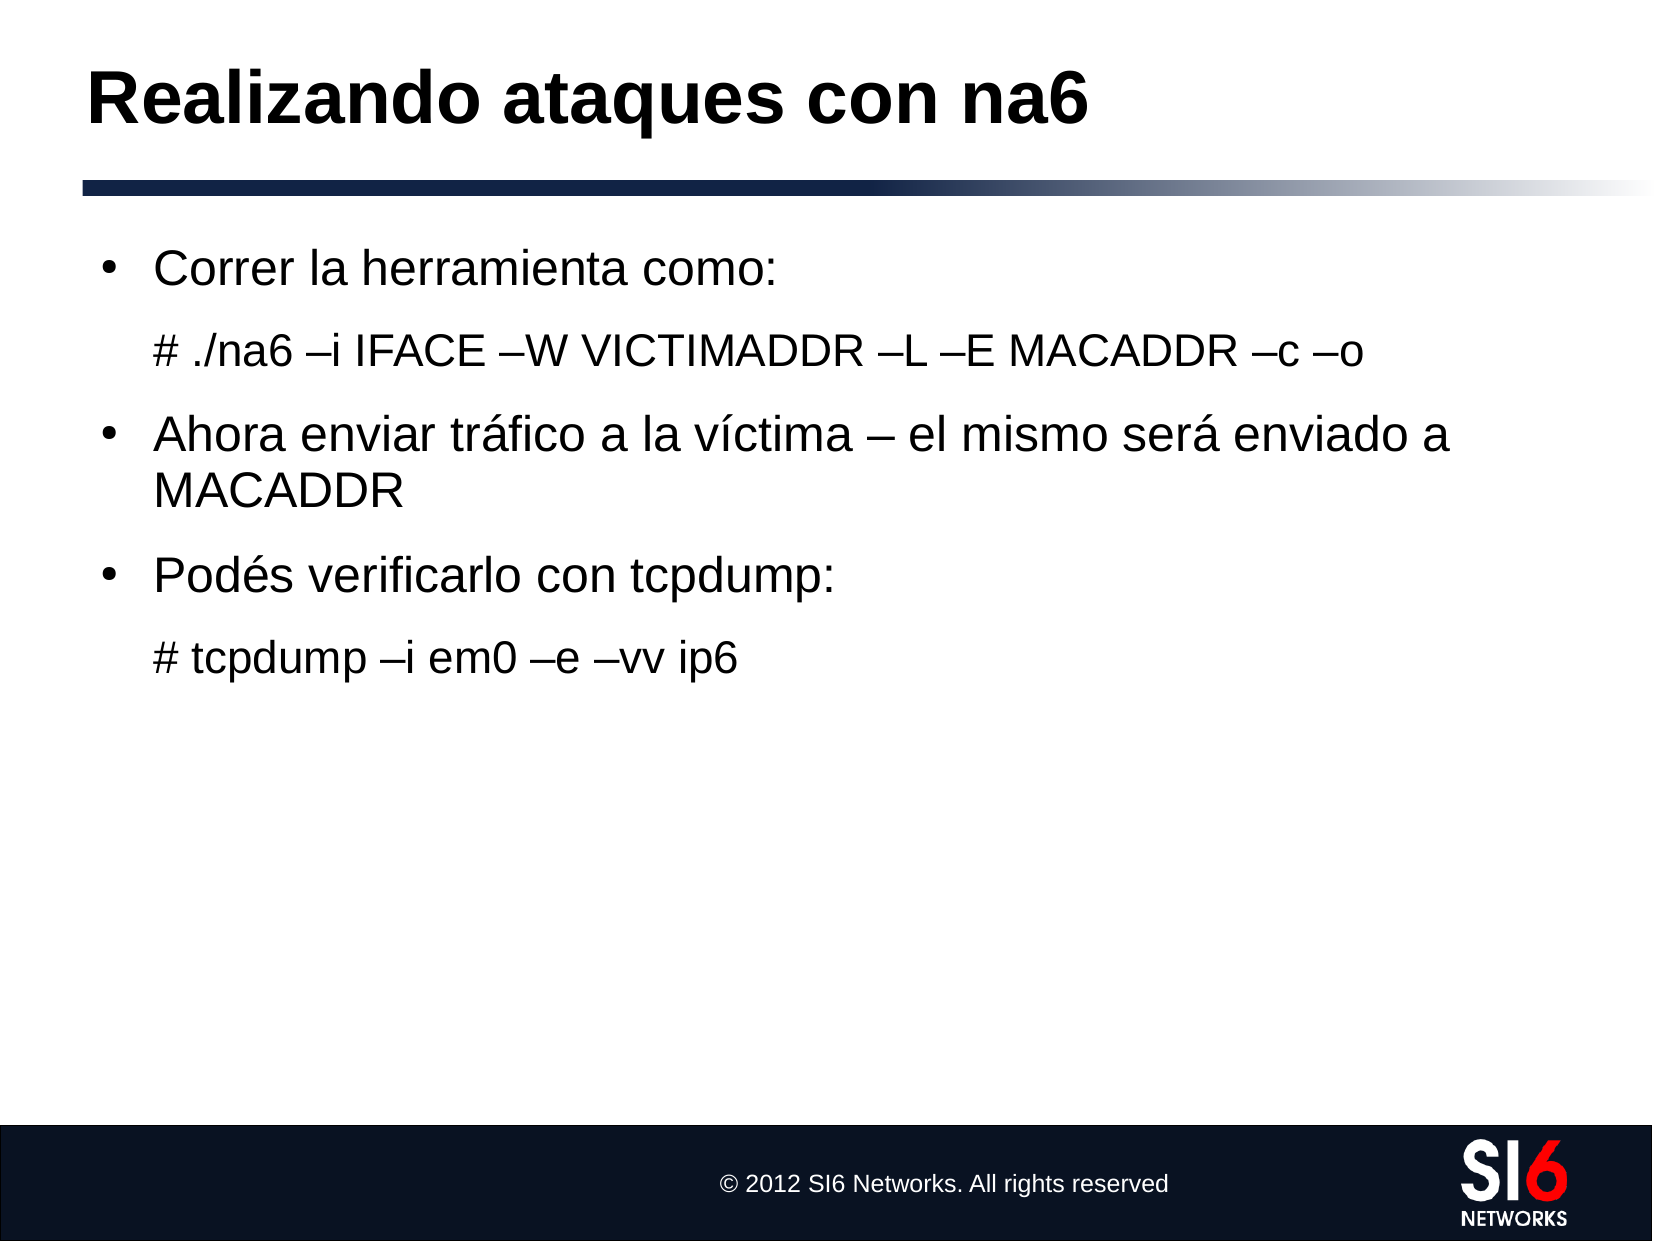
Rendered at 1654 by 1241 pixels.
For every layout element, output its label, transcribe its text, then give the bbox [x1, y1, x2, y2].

picture [1461, 1139, 1567, 1226]
title Realizando ataques con na6 [86, 30, 1576, 166]
list Correr la herramienta como: # ./na6 –i IFACE –W VICTIMADDR –L –E MACADDR –c –o Ahora enviar tráfico a la víctima – el mismo será enviado a MACADDR Podés verificarlo con tcpdump: # tcpdump –i em0 –e –vv ip6 [82, 240, 1571, 1059]
